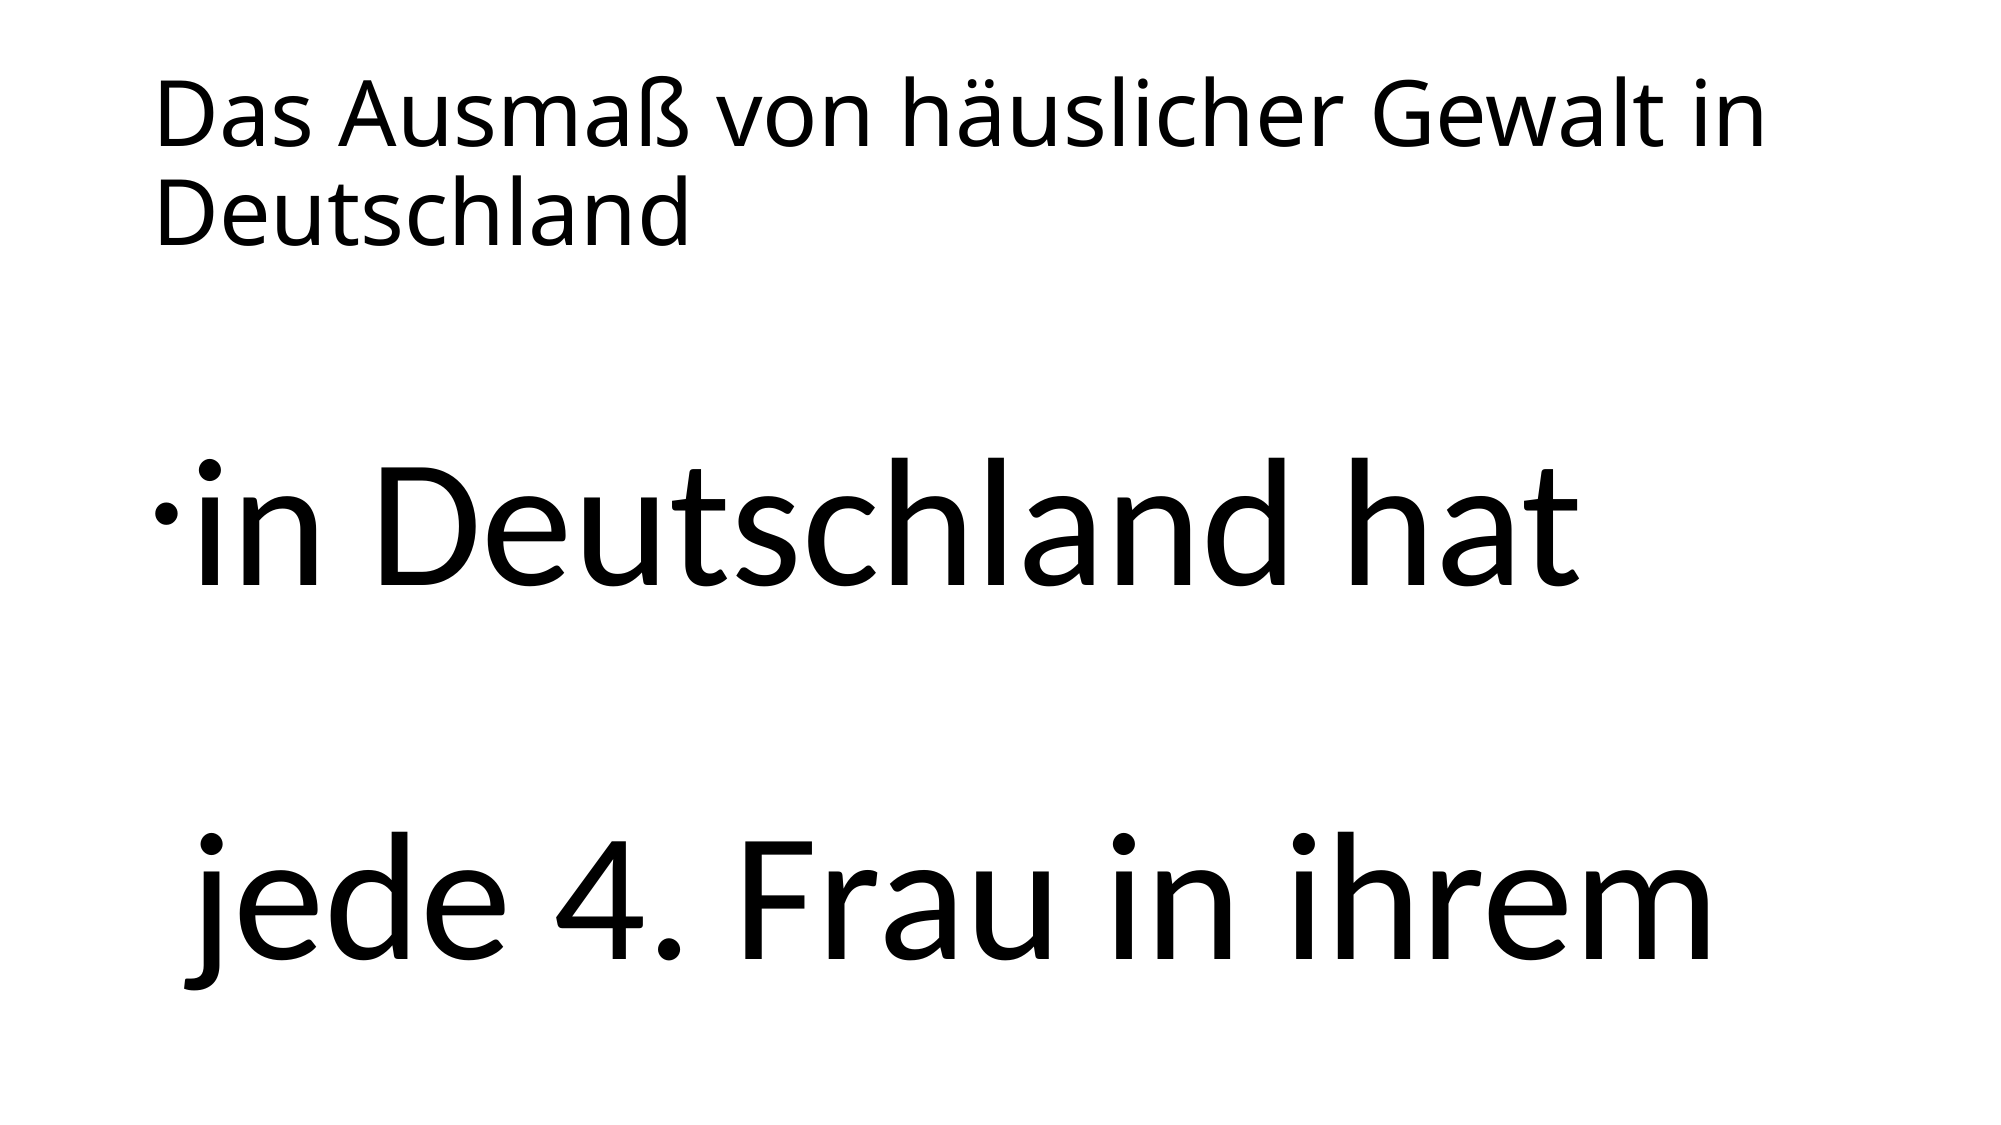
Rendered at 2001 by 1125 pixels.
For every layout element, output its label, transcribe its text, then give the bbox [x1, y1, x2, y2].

list in Deutschland hat jede 4. Frau in ihrem Leben Gewalt durch ihren aktuellen oder früheren Beziehungspartner erfahren Femizide: alle 3 Tage wird eine Frau von ihrem Beziehungspartner getötet (2018: 122 Frauen) häufig im Zusammenhang mit Trennung/Scheidung 33 % gaben an, in diesem Zusammenhang Drohungen, körperliche Gewalt, Stalking erlebt zu haben mehr als 65 % aller Jugendlichen und jungen Erwachsenen haben schon Gewalt in Beziehungen erlebt Quellen: Studie des Bundesministeriums für Familie, Jugend, Frauen und Senioren, 2004 Studie d. Europäischen Grundrechteagentur, 2014 [137, 241, 1863, 1125]
title Das Ausmaß von häuslicher Gewalt in Deutschland [137, 59, 1863, 241]
